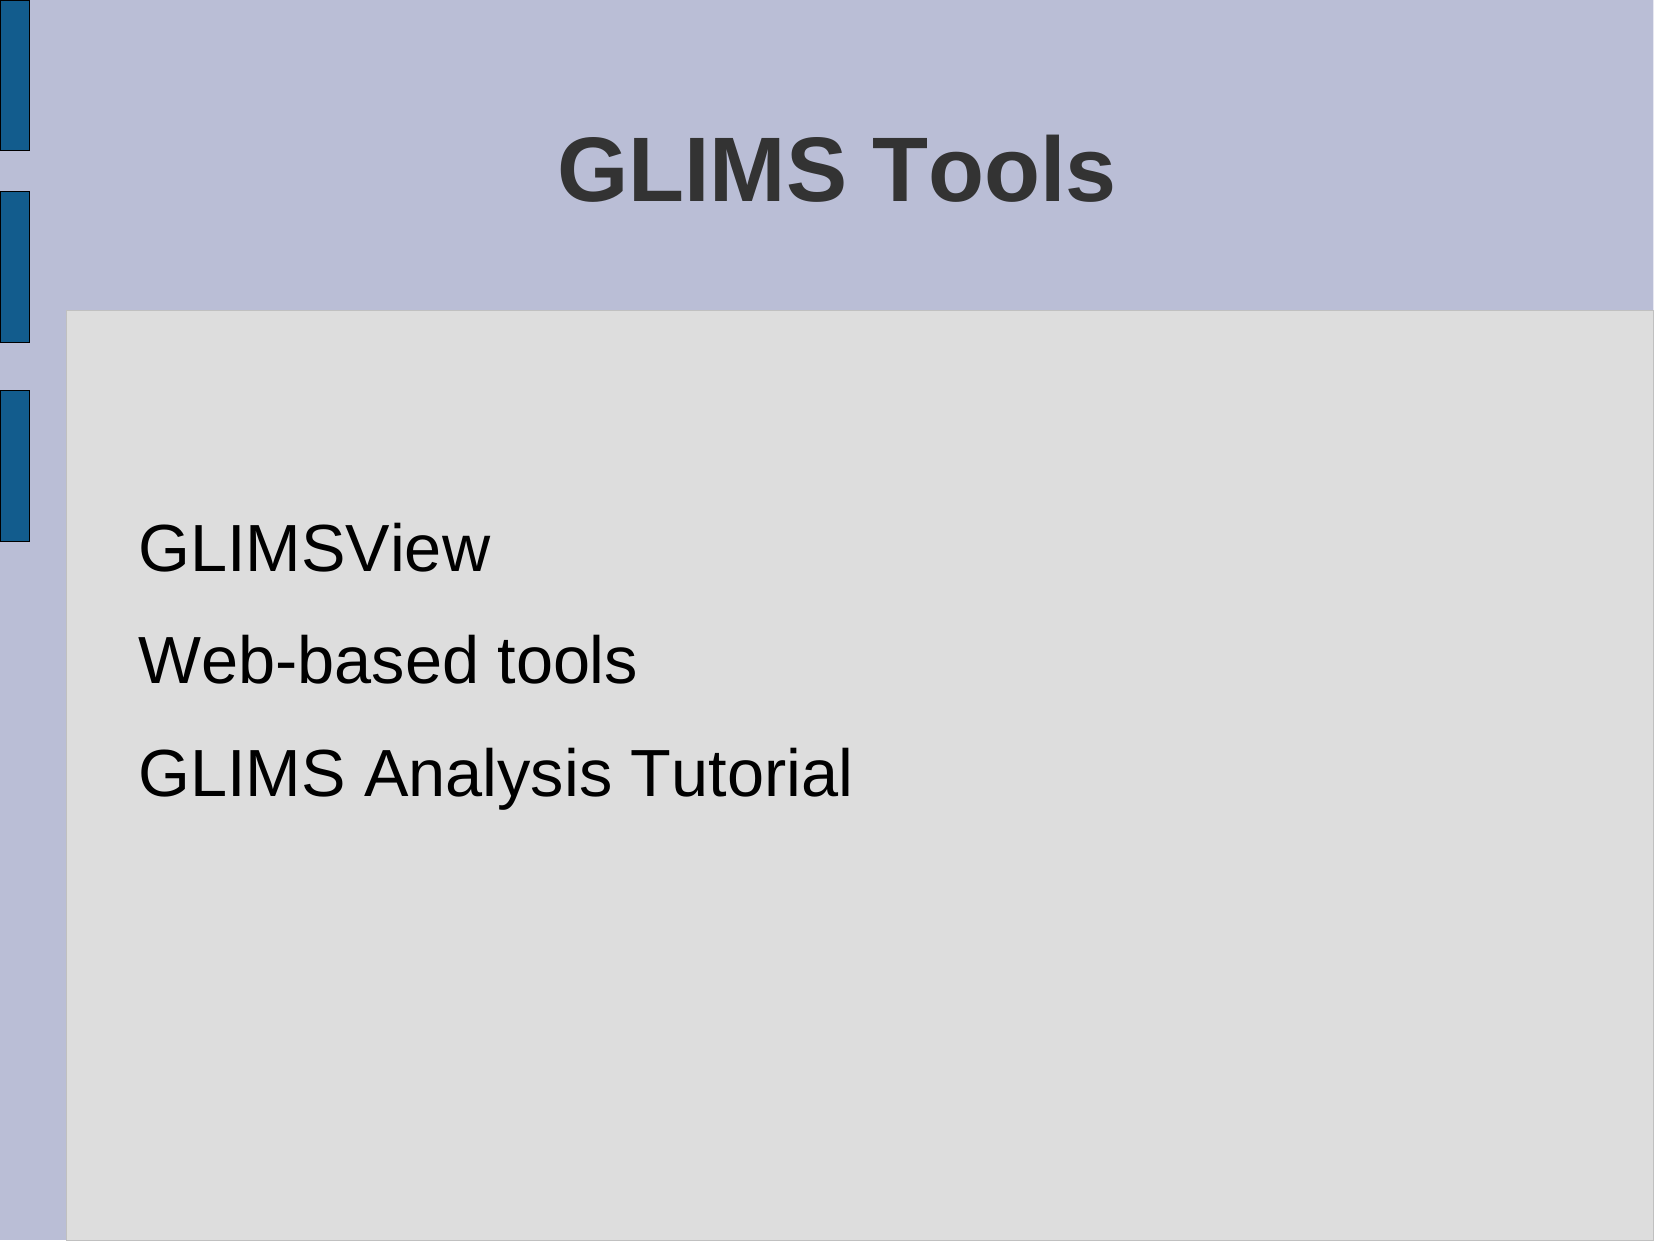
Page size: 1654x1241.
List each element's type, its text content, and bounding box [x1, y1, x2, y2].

list GLIMSView Web-based tools GLIMS Analysis Tutorial [120, 473, 1533, 1195]
title GLIMS Tools [526, 117, 1149, 224]
